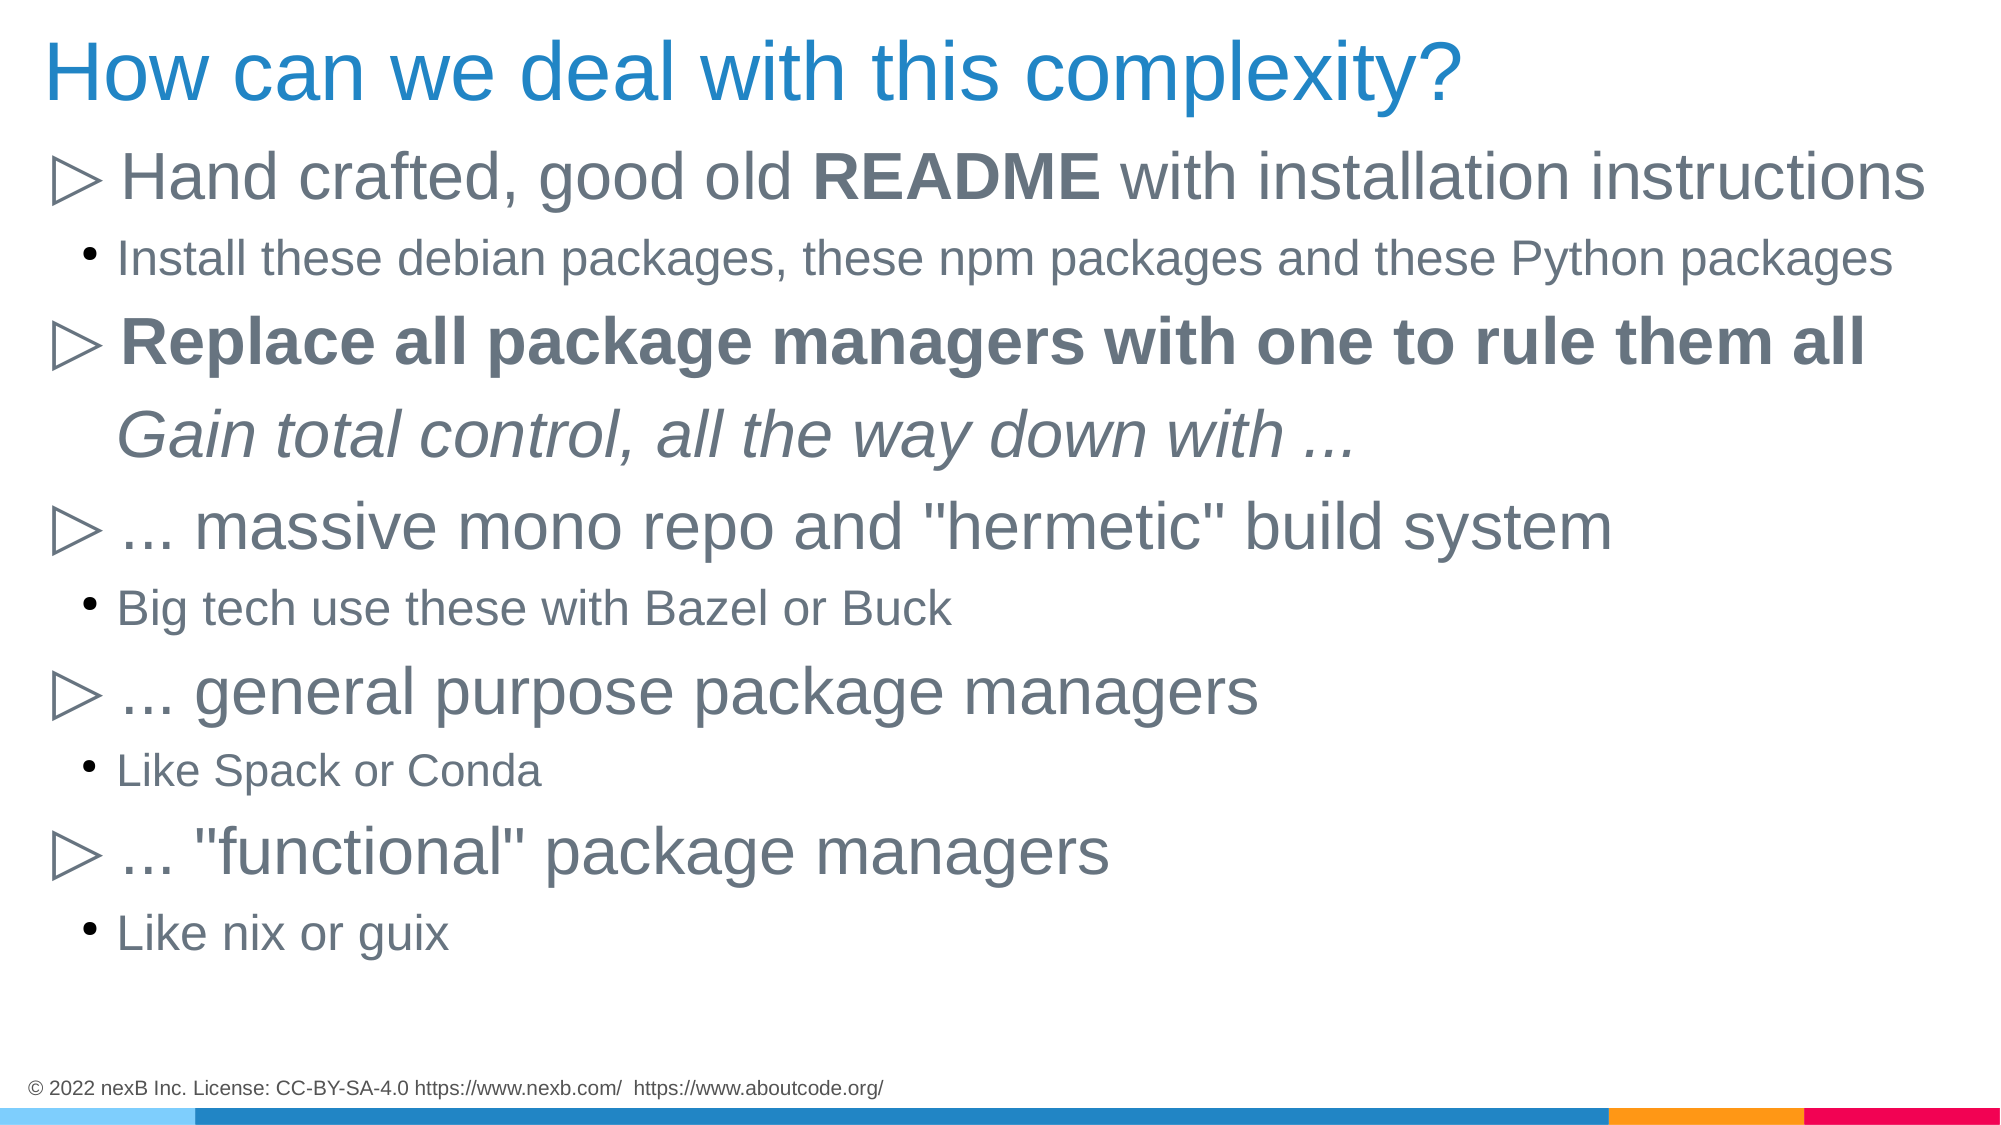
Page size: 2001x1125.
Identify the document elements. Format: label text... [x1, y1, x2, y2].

text_box How can we deal with this complexity? [28, 20, 1805, 132]
text_box Hand crafted, good old README with installation instructions Install these debian packages, these npm packages and these Python packages Replace all package managers with one to rule them all Gain total control, all the way down with ... ... massive mono repo and "hermetic" build system Big tech use these with Bazel or Buck ... general purpose package managers Like Spack or Conda ... "functional" package managers Like nix or guix [30, 117, 1982, 1041]
